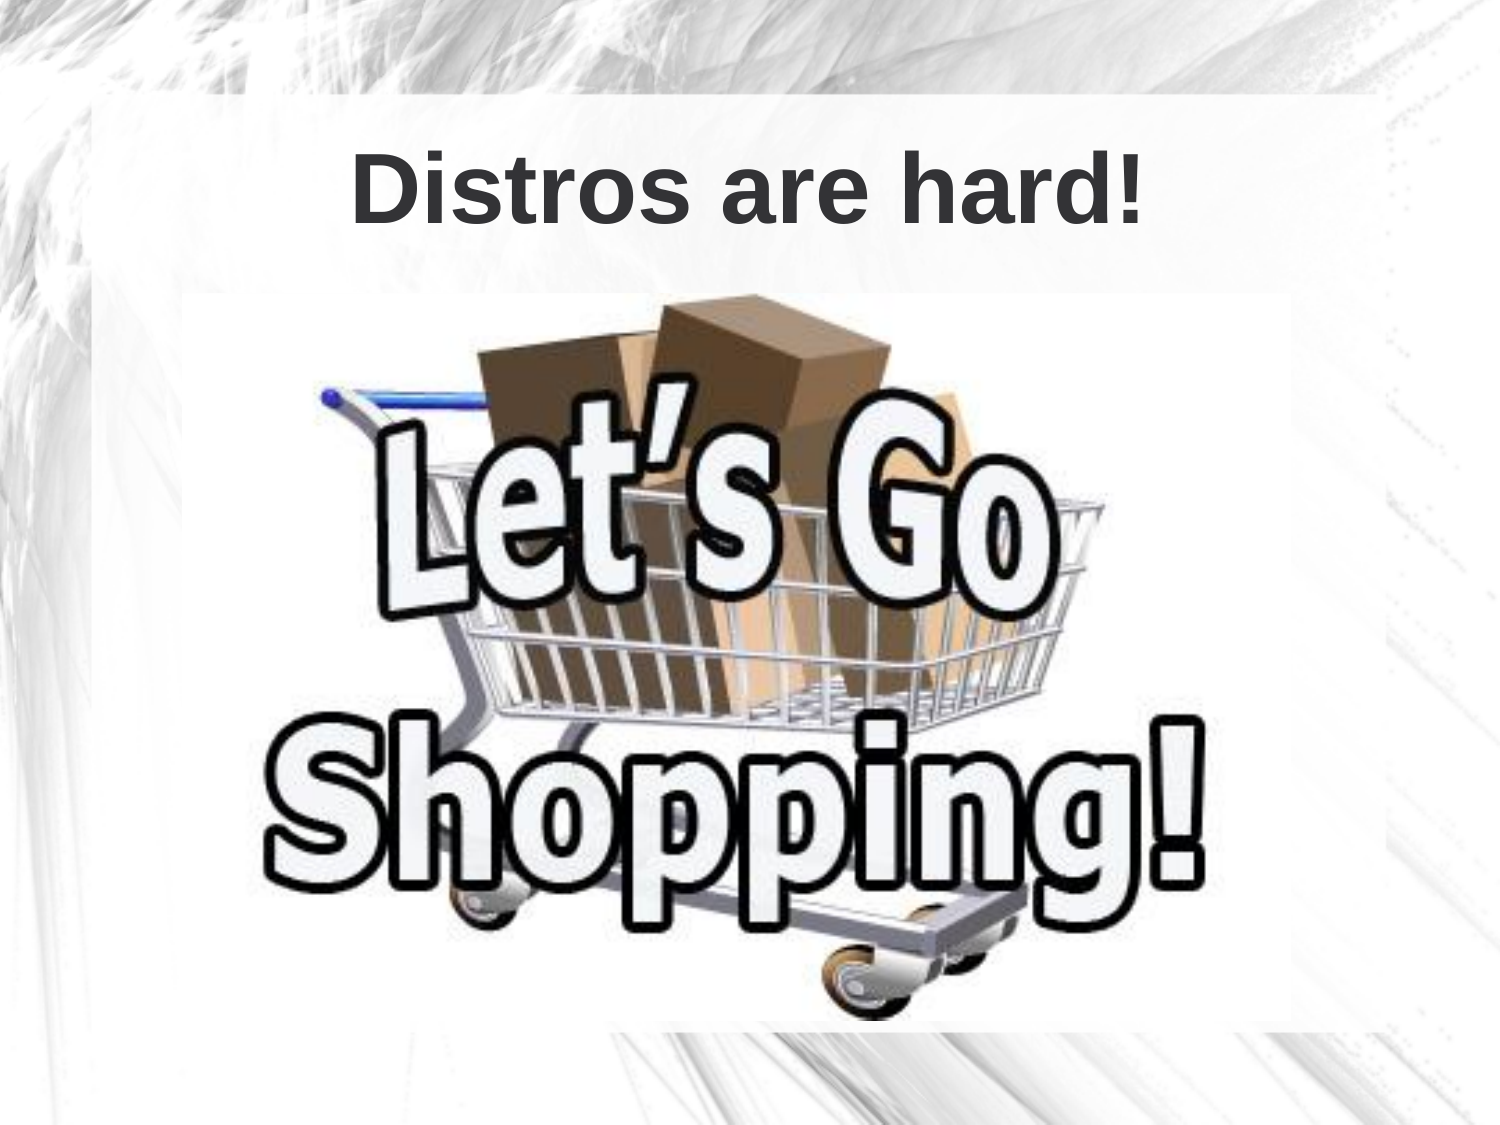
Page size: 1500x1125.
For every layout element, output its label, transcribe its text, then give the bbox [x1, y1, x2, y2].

text_box [181, 293, 1292, 1021]
title Distros are hard! [61, 108, 1412, 205]
picture [0, 0, 1500, 1125]
